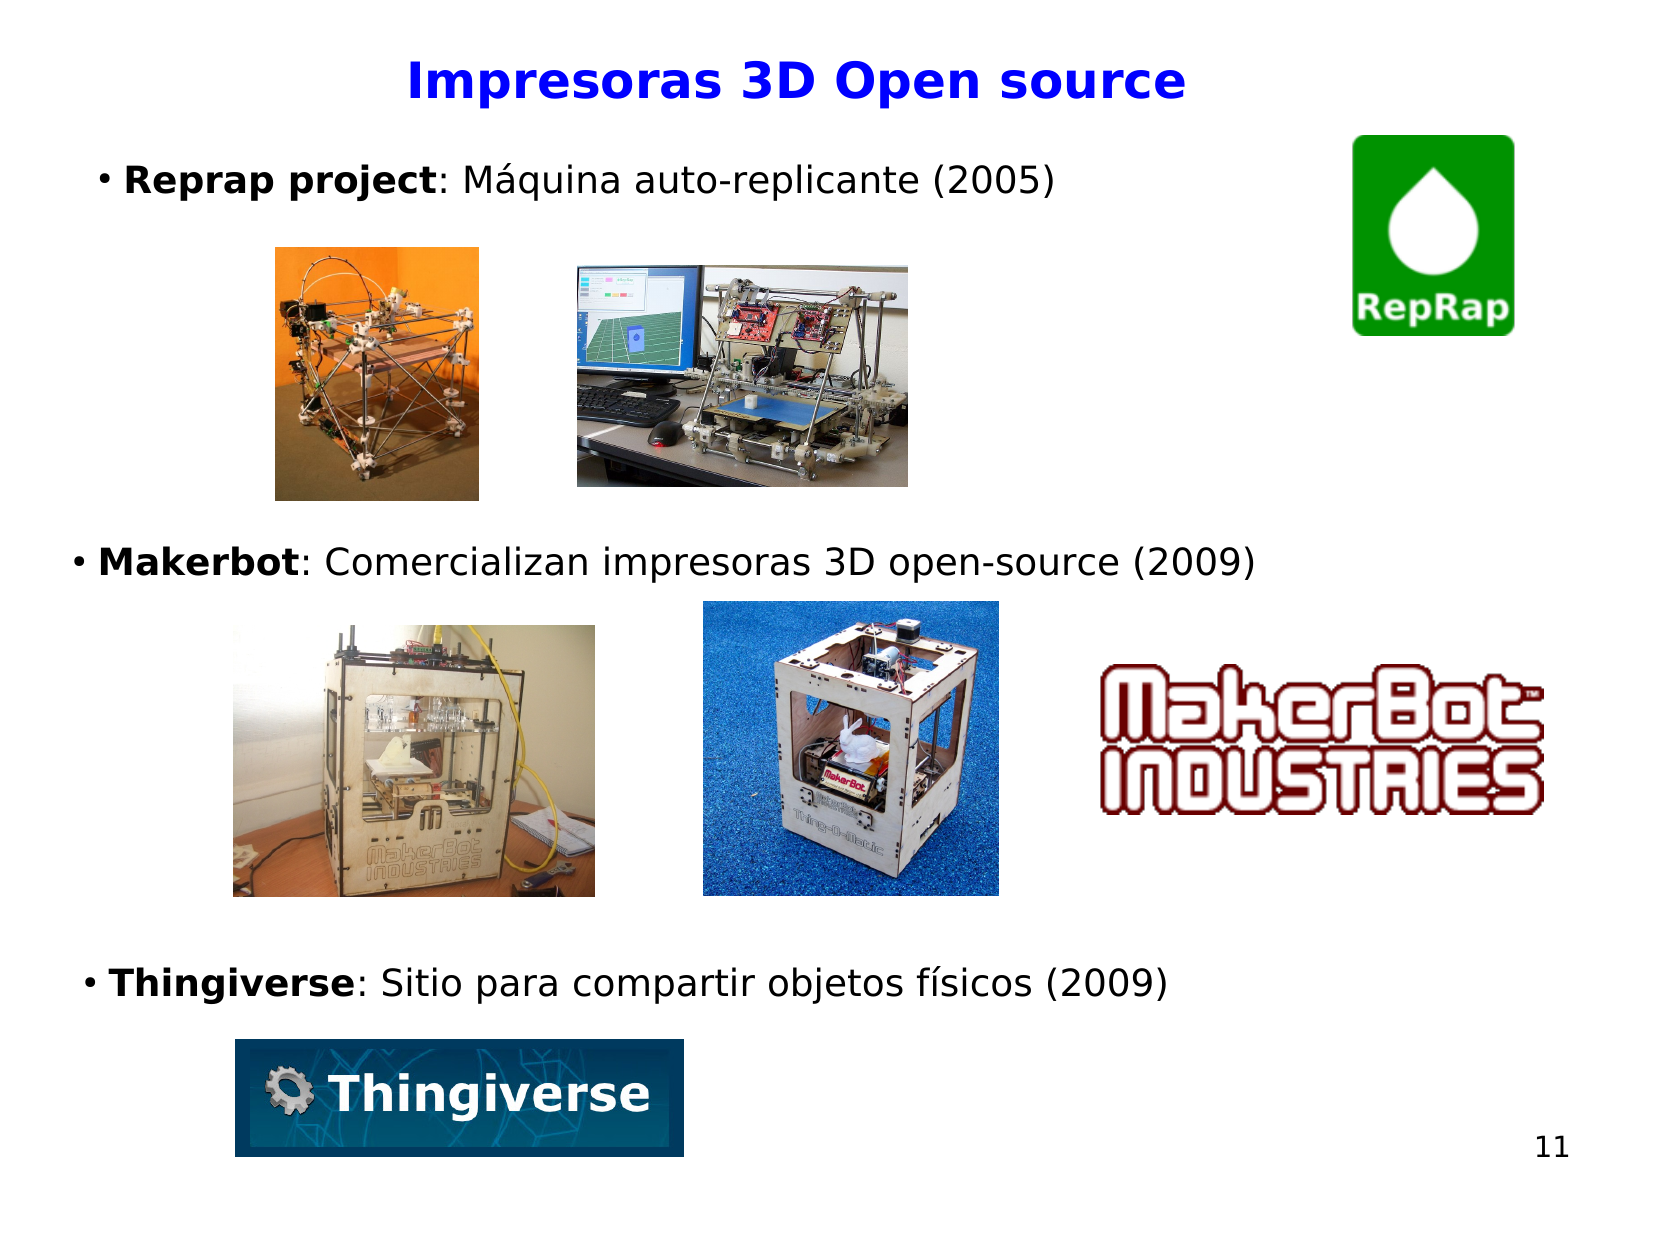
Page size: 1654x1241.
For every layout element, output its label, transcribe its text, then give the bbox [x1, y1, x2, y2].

text_box Makerbot: Comercializan impresoras 3D open-source (2009) [57, 533, 1402, 597]
text_box Thingiverse: Sitio para compartir objetos físicos (2009) [68, 954, 1505, 1013]
text_box Impresoras 3D Open source [391, 44, 1203, 118]
text_box Reprap project: Máquina auto-replicante (2005) [83, 151, 1255, 229]
picture [275, 247, 479, 501]
picture [1334, 135, 1535, 336]
picture [233, 625, 595, 897]
picture [577, 265, 908, 488]
picture [1099, 664, 1544, 815]
picture [235, 1039, 684, 1157]
picture [703, 601, 999, 897]
